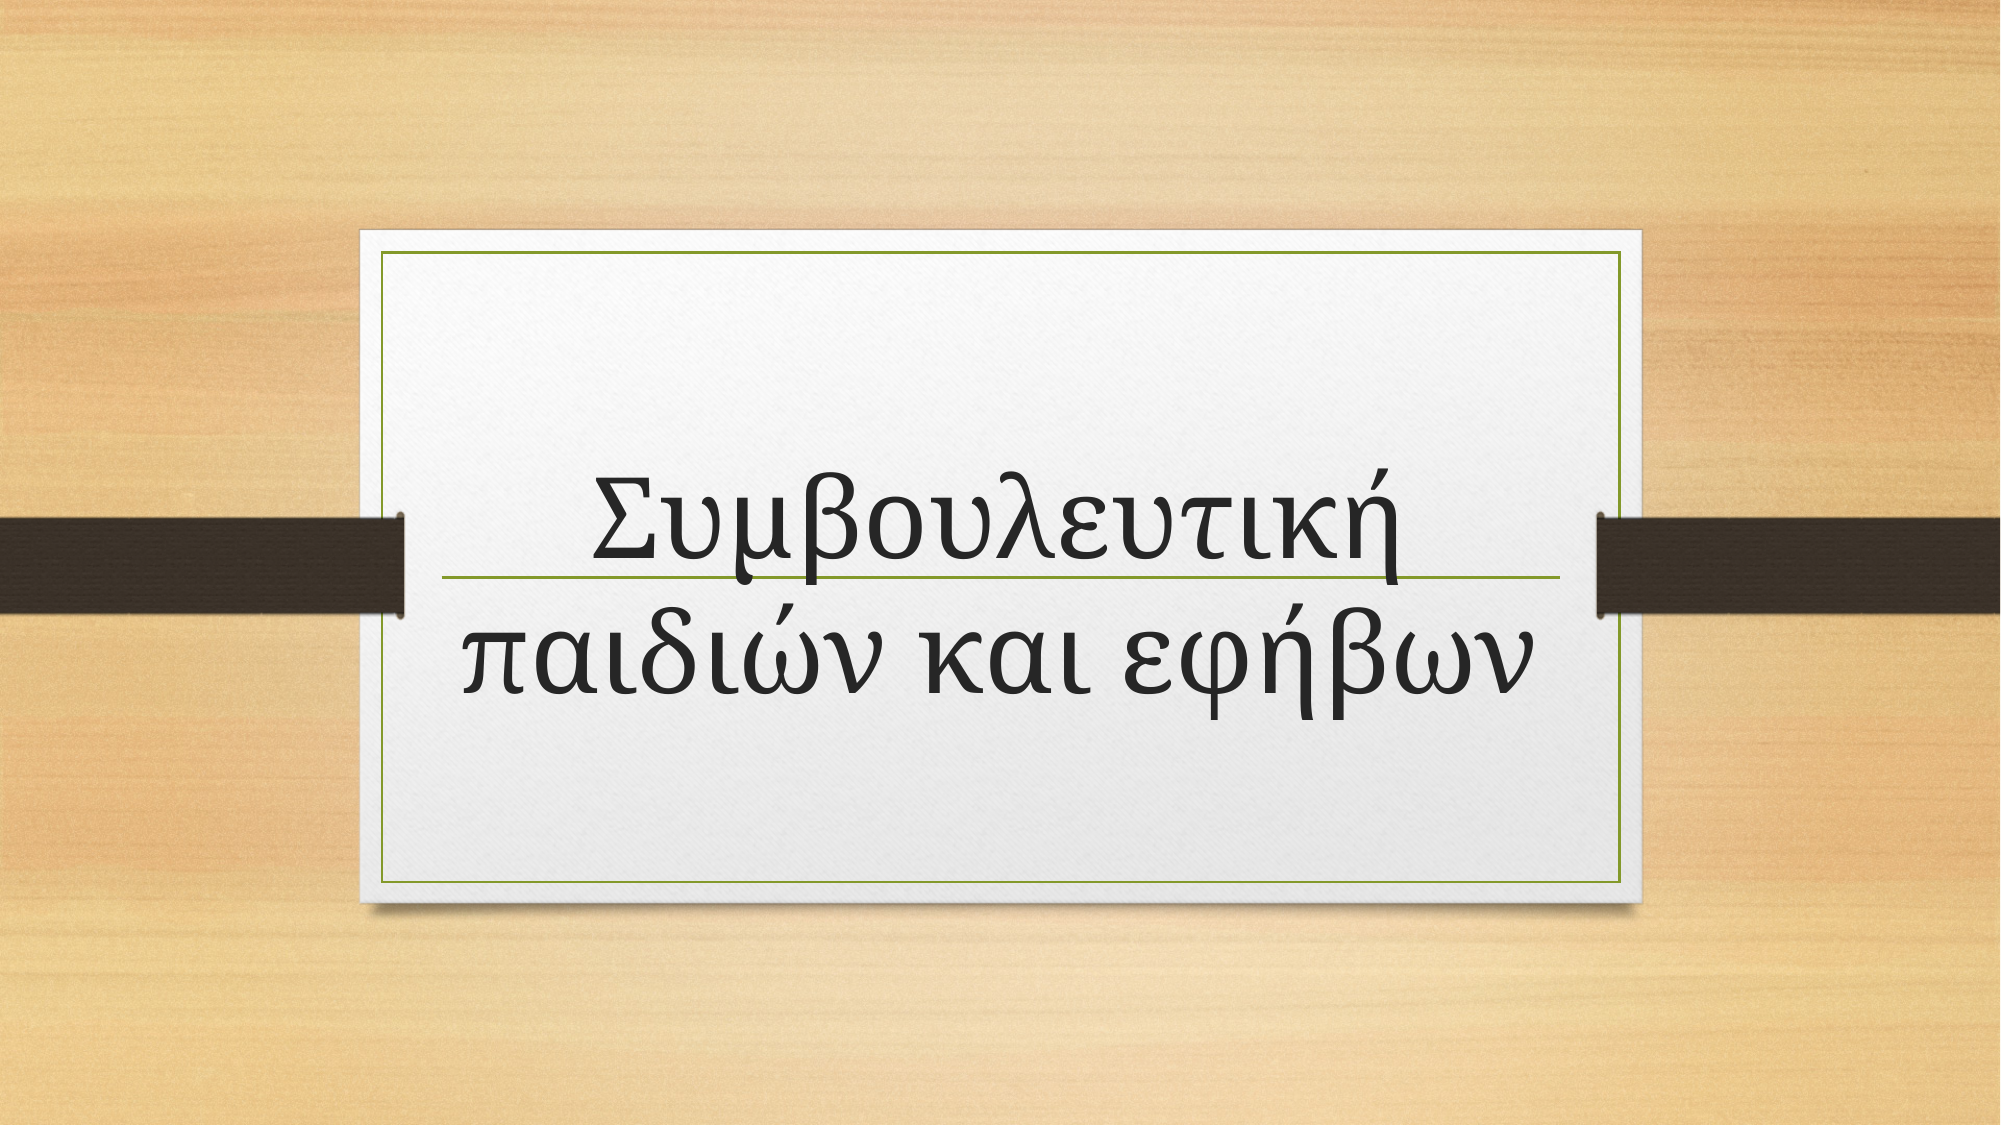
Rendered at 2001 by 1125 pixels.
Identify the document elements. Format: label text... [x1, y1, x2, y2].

title Συμβουλευτική παιδιών και εφήβων [440, 438, 1559, 687]
